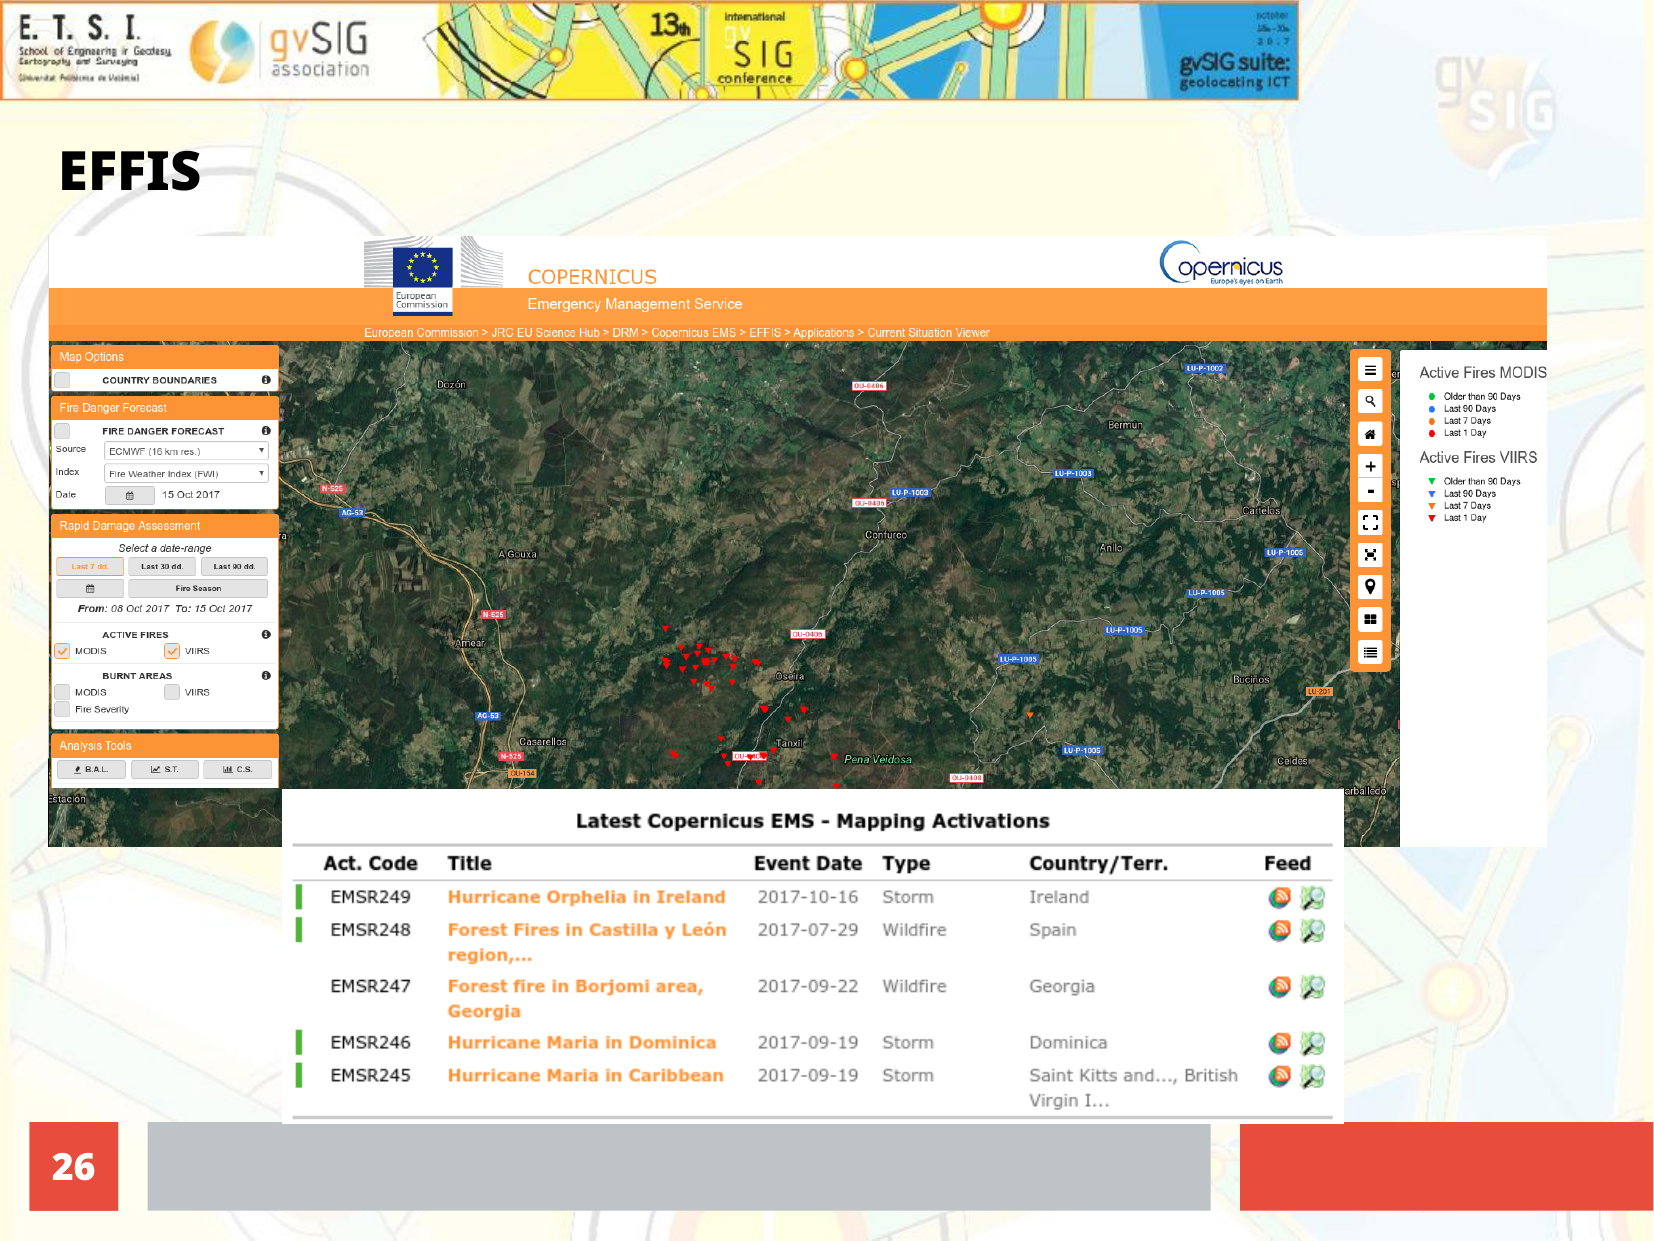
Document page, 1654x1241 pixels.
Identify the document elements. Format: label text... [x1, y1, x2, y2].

title EFFIS [59, 59, 1595, 207]
picture [0, 0, 1654, 1241]
